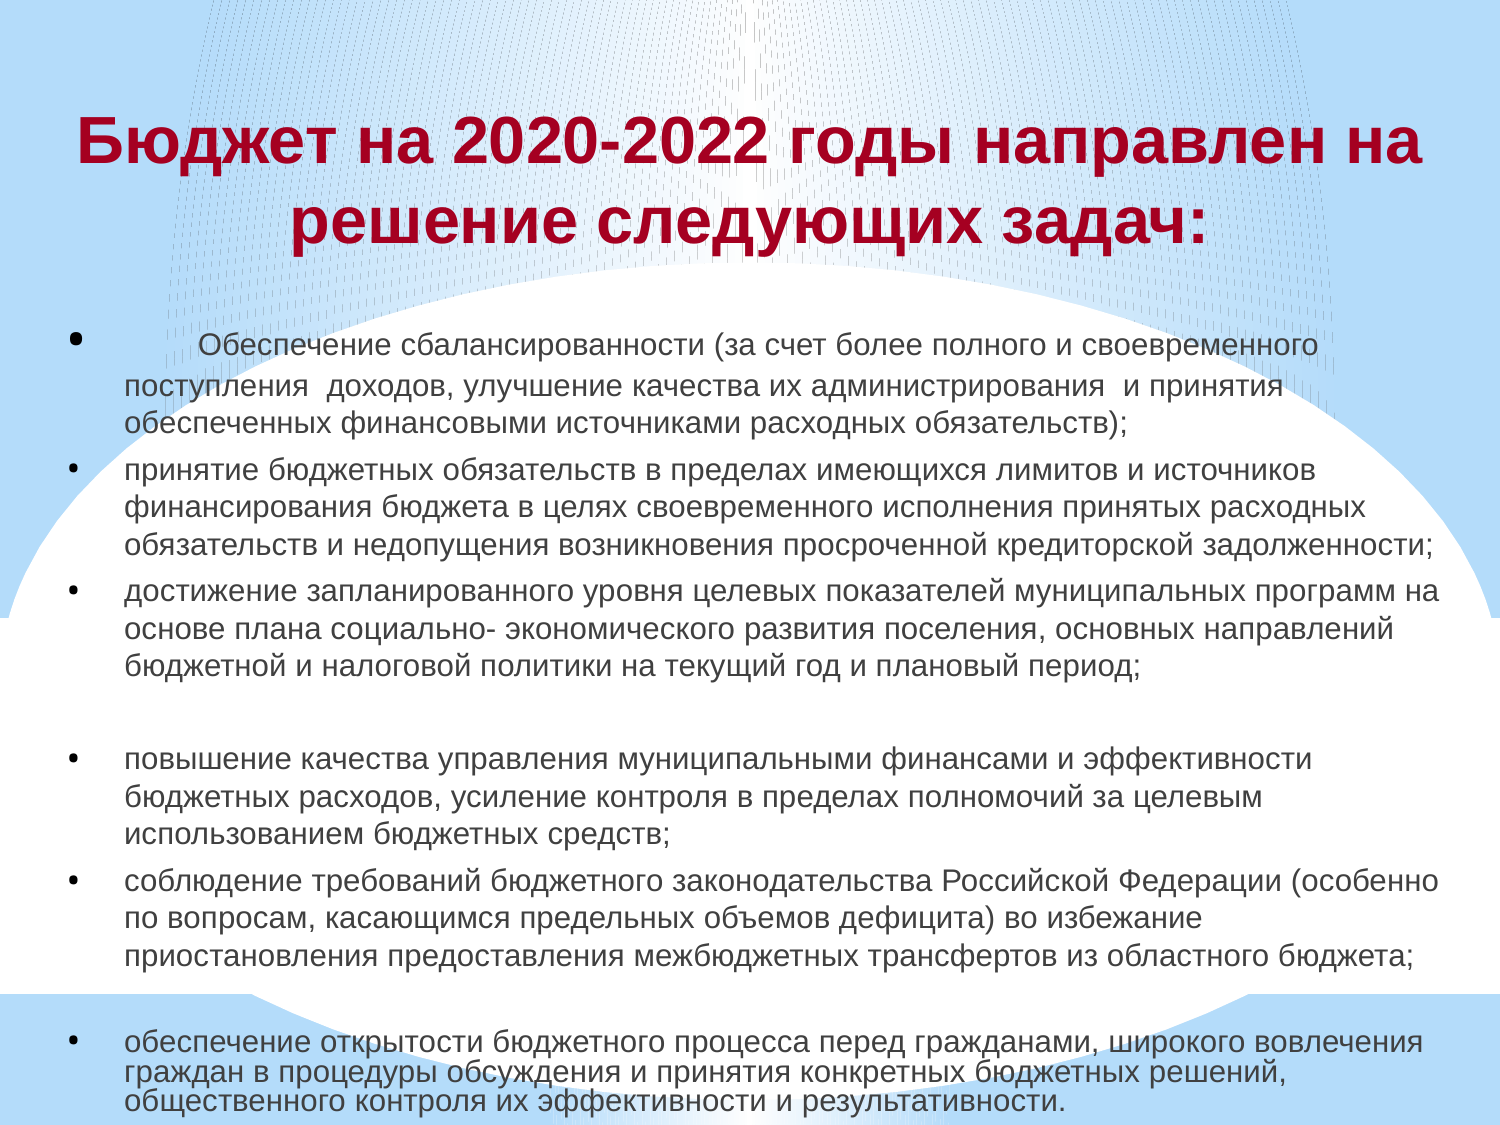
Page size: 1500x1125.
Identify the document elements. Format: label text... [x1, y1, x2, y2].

list Обеспечение сбалансированности (за счет более полного и своевременного поступления доходов, улучшение качества их администрирования и принятия обеспеченных финансовыми источниками расходных обязательств); принятие бюджетных обязательств в пределах имеющихся лимитов и источников финансирования бюджета в целях своевременного исполнения принятых расходных обязательств и недопущения возникновения просроченной кредиторской задолженности; достижение запланированного уровня целевых показателей муниципальных программ на основе плана социально- экономического развития поселения, основных направлений бюджетной и налоговой политики на текущий год и плановый период; повышение качества управления муниципальными финансами и эффективности бюджетных расходов, усиление контроля в пределах полномочий за целевым использованием бюджетных средств; соблюдение требований бюджетного законодательства Российской Федерации (особенно по вопросам, касающимся предельных объемов дефицита) во избежание приостановления предоставления межбюджетных трансфертов из областного бюджета; обеспечение открытости бюджетного процесса перед гражданами, широкого вовлечения граждан в процедуры обсуждения и принятия конкретных бюджетных решений, общественного контроля их эффективности и результативности. [53, 302, 1471, 1024]
title Бюджет на 2020-2022 годы направлен на решение следующих задач: [29, 90, 1471, 279]
